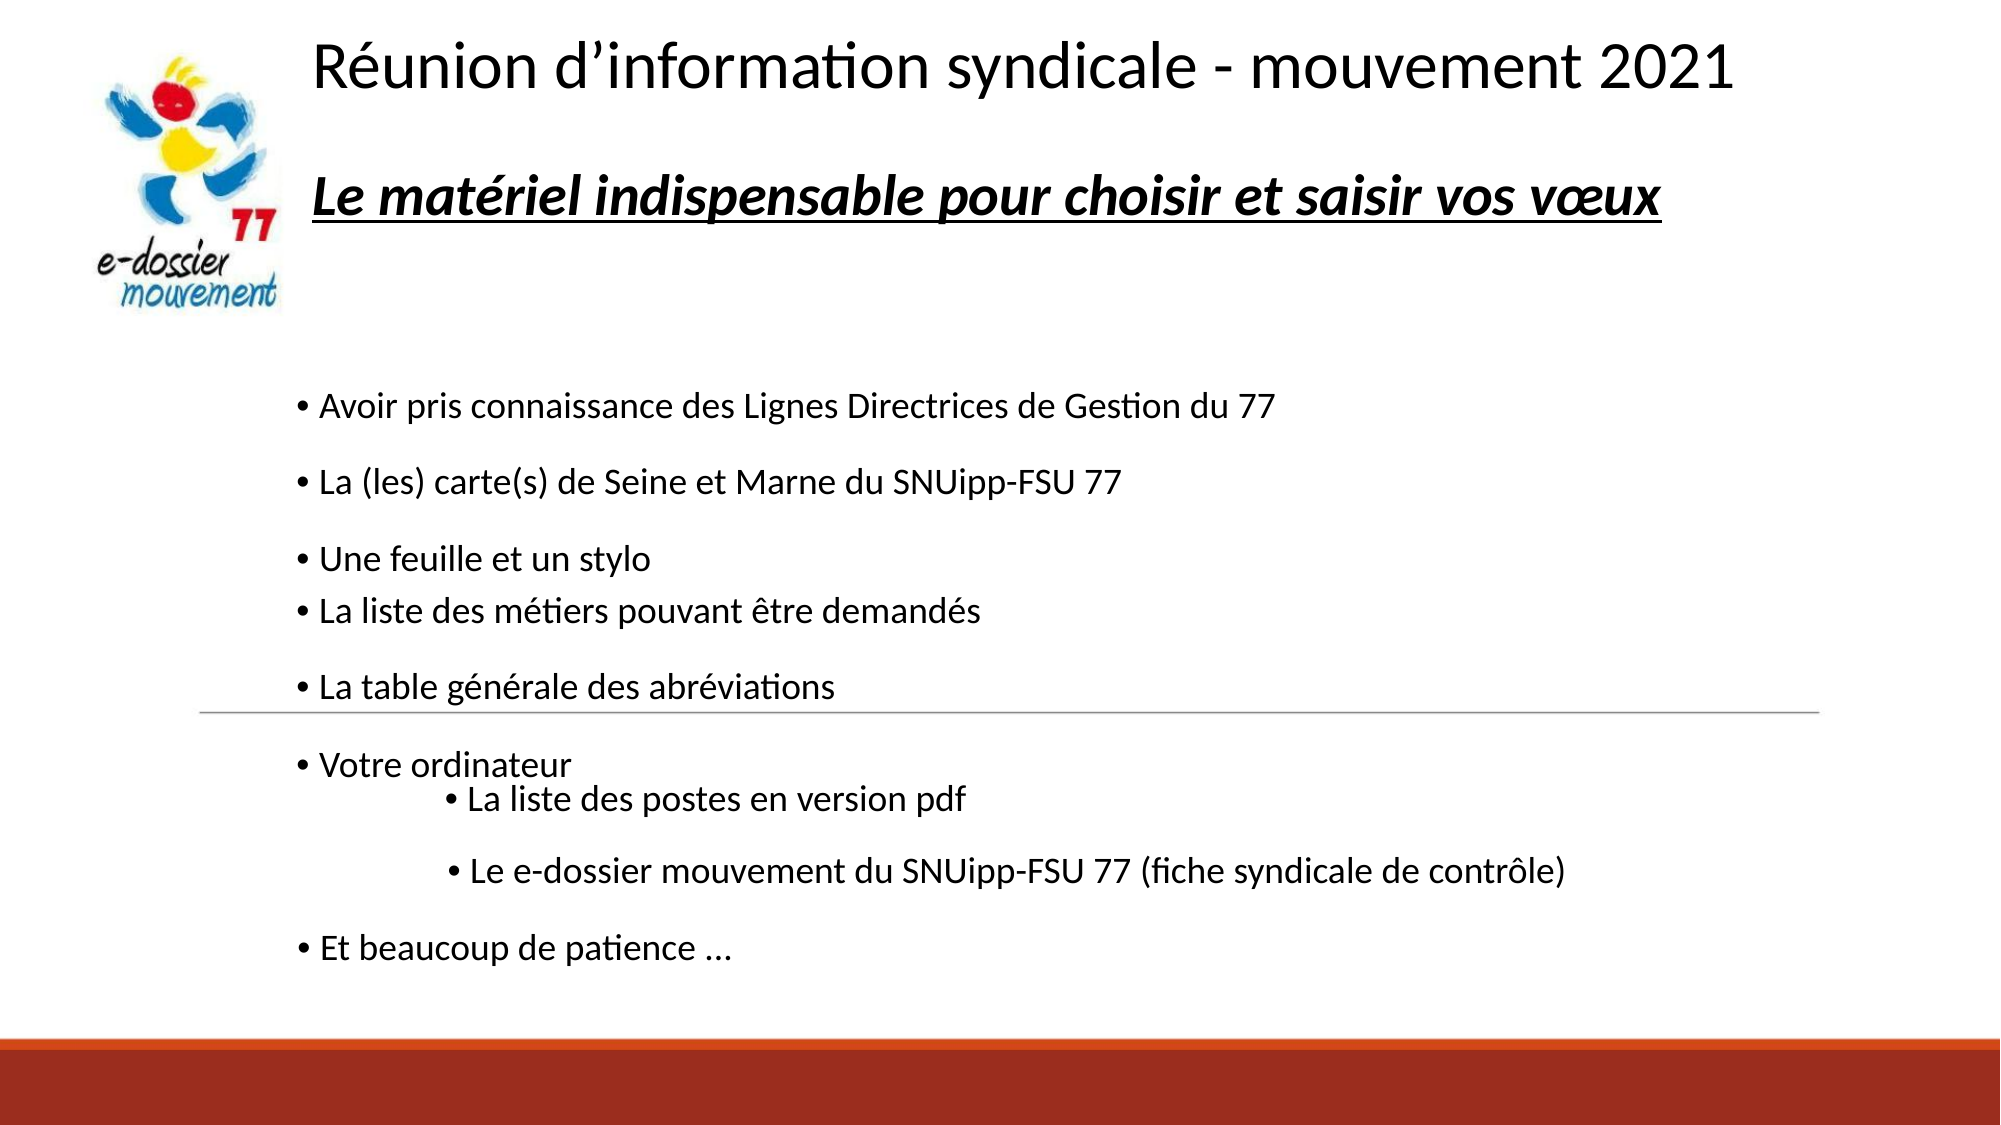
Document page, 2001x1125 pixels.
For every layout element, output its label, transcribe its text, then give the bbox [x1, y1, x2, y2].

text_box Le matériel indispensable pour choisir et saisir vos vœux [312, 142, 1720, 228]
text_box Réunion d’information syndicale - mouvement 2021 [312, 3, 1820, 102]
text_box • Le e-dossier mouvement du SNUipp-FSU 77 (fiche syndicale de contrôle) • Et beaucoup de patience ... [297, 836, 1618, 968]
text_box • La liste des postes en version pdf [444, 764, 1034, 820]
text_box • La liste des métiers pouvant être demandés • La table générale des abréviations • Votre ordinateur [296, 575, 1034, 785]
text_box • Avoir pris connaissance des Lignes Directrices de Gestion du 77 • La (les) carte(s) de Seine et Marne du SNUipp-FSU 77 • Une feuille et un stylo [296, 370, 1666, 1044]
text_box [0, 0, 2000, 1125]
